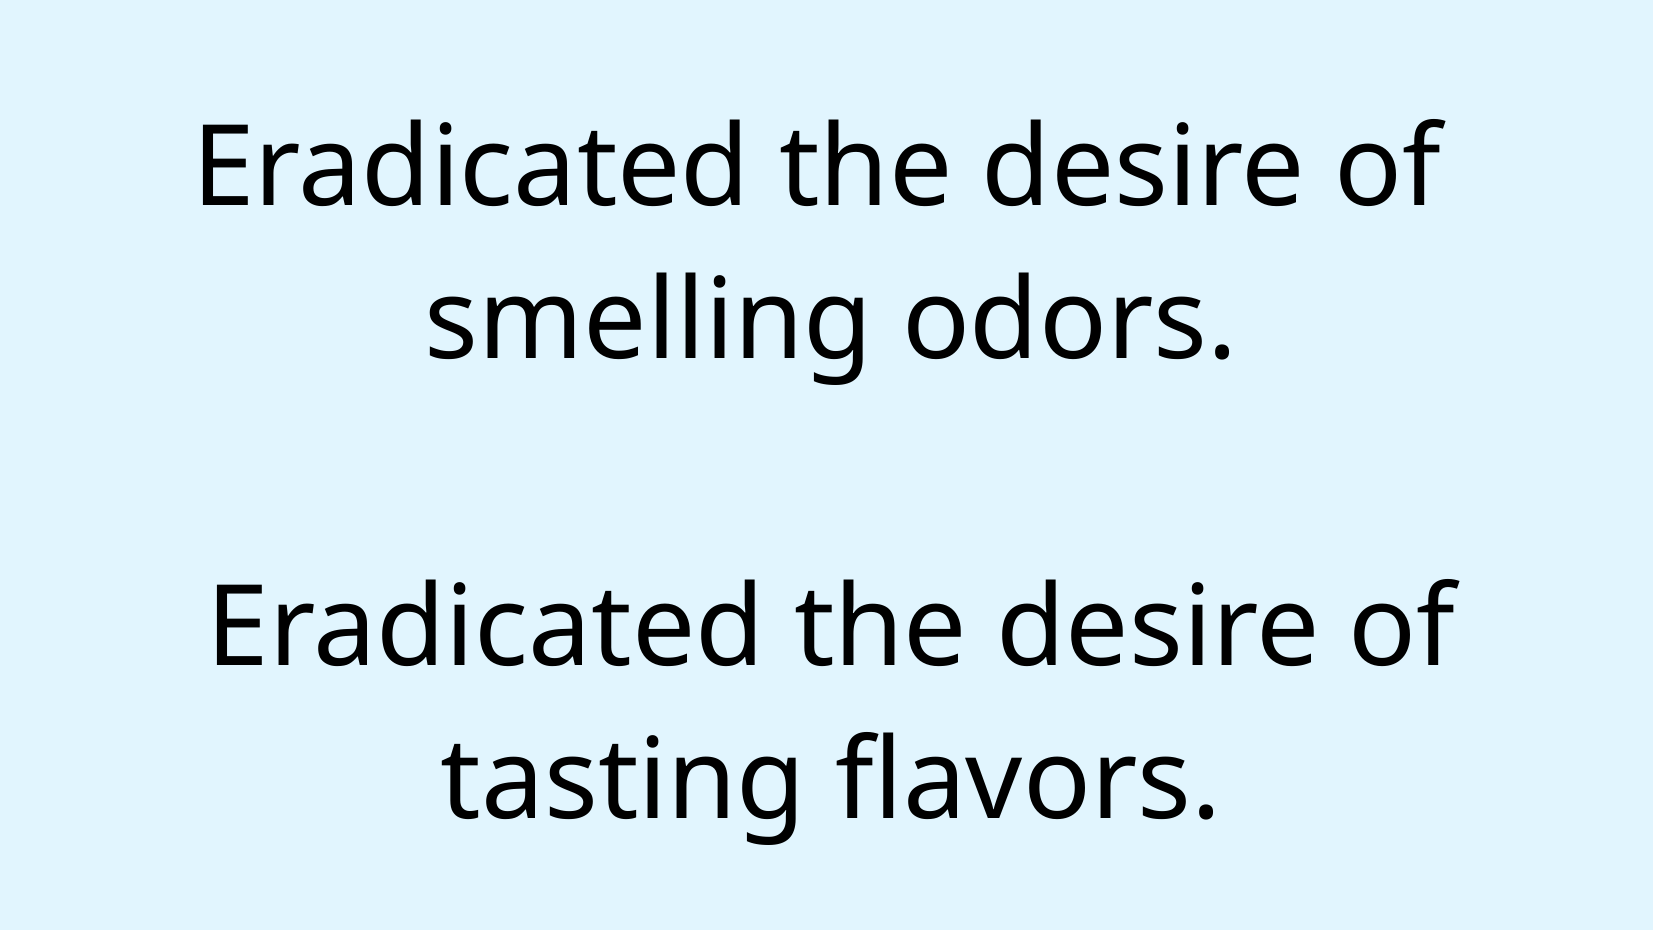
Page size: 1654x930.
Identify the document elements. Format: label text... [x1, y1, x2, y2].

subtitle Eradicated the desire of smelling odors. Eradicated the desire of tasting flavors. [45, 1, 1618, 930]
